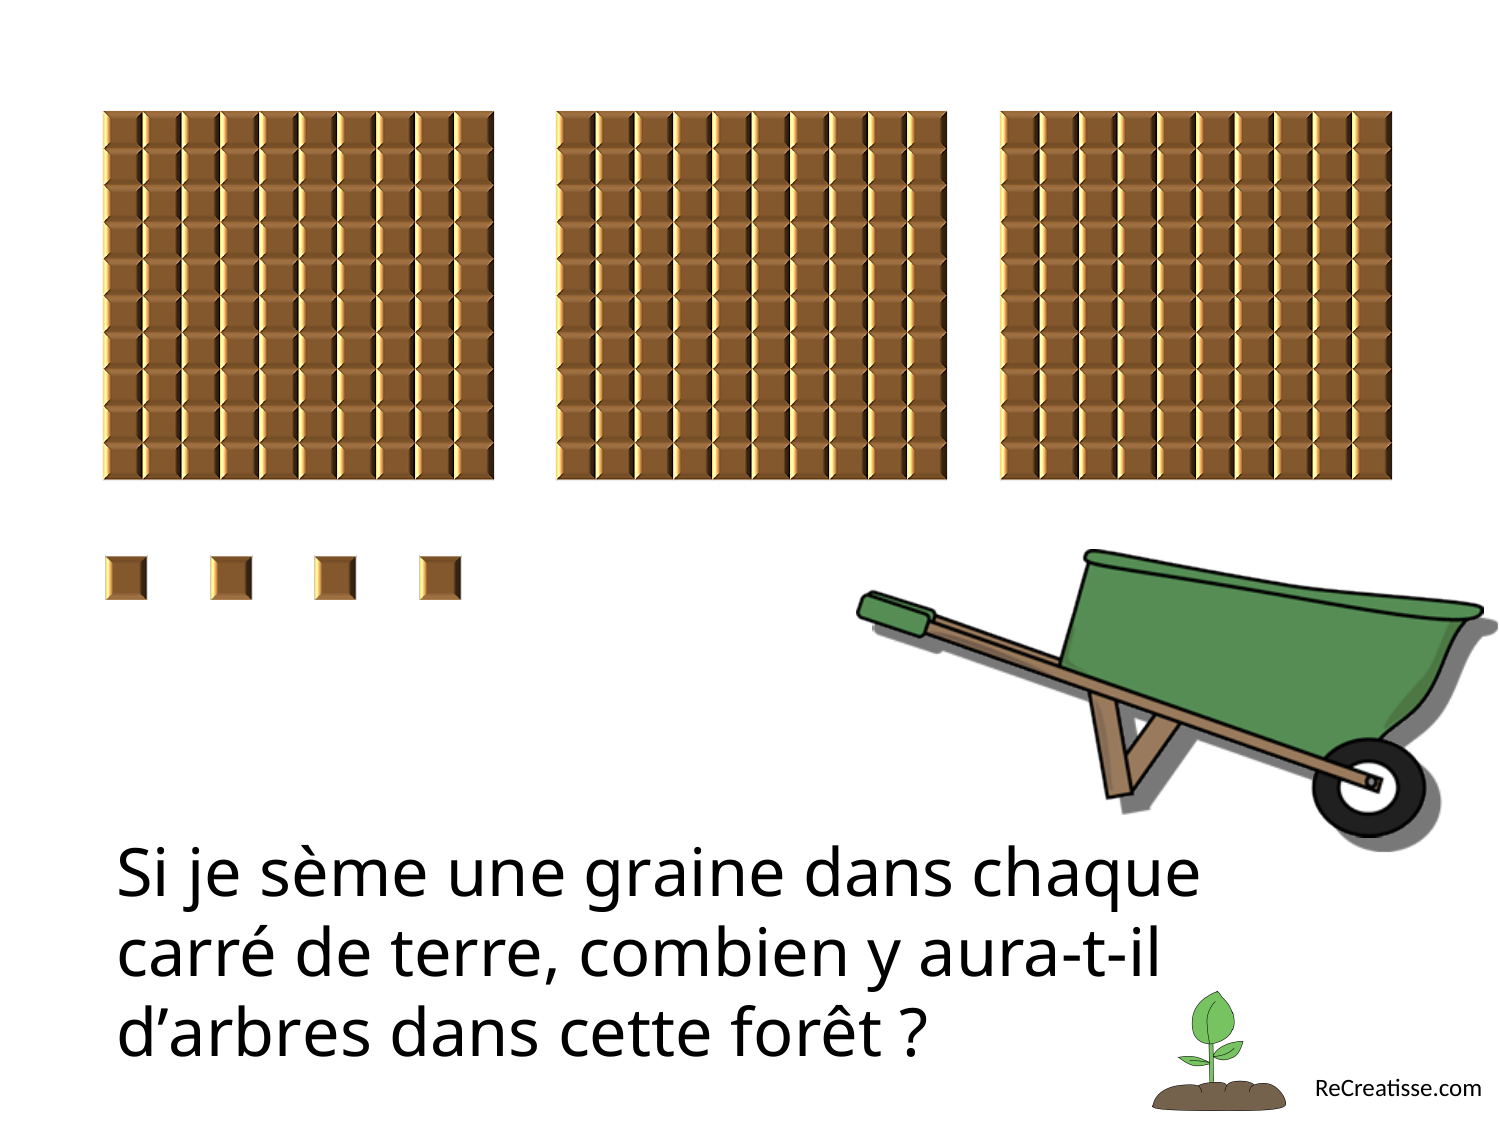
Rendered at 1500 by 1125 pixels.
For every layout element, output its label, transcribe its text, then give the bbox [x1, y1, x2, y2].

picture [209, 554, 254, 601]
picture [1152, 991, 1286, 1111]
picture [856, 549, 1484, 838]
picture [313, 554, 358, 601]
picture [418, 554, 463, 601]
picture [998, 109, 1394, 481]
picture [104, 554, 149, 601]
picture [554, 109, 949, 481]
text_box ReCreatisse.com [1300, 1064, 1498, 1109]
picture [101, 109, 496, 481]
text_box Si je sème une graine dans chaque carré de terre, combien y aura-t-il d’arbres dans cette forêt ? [101, 823, 1219, 1078]
